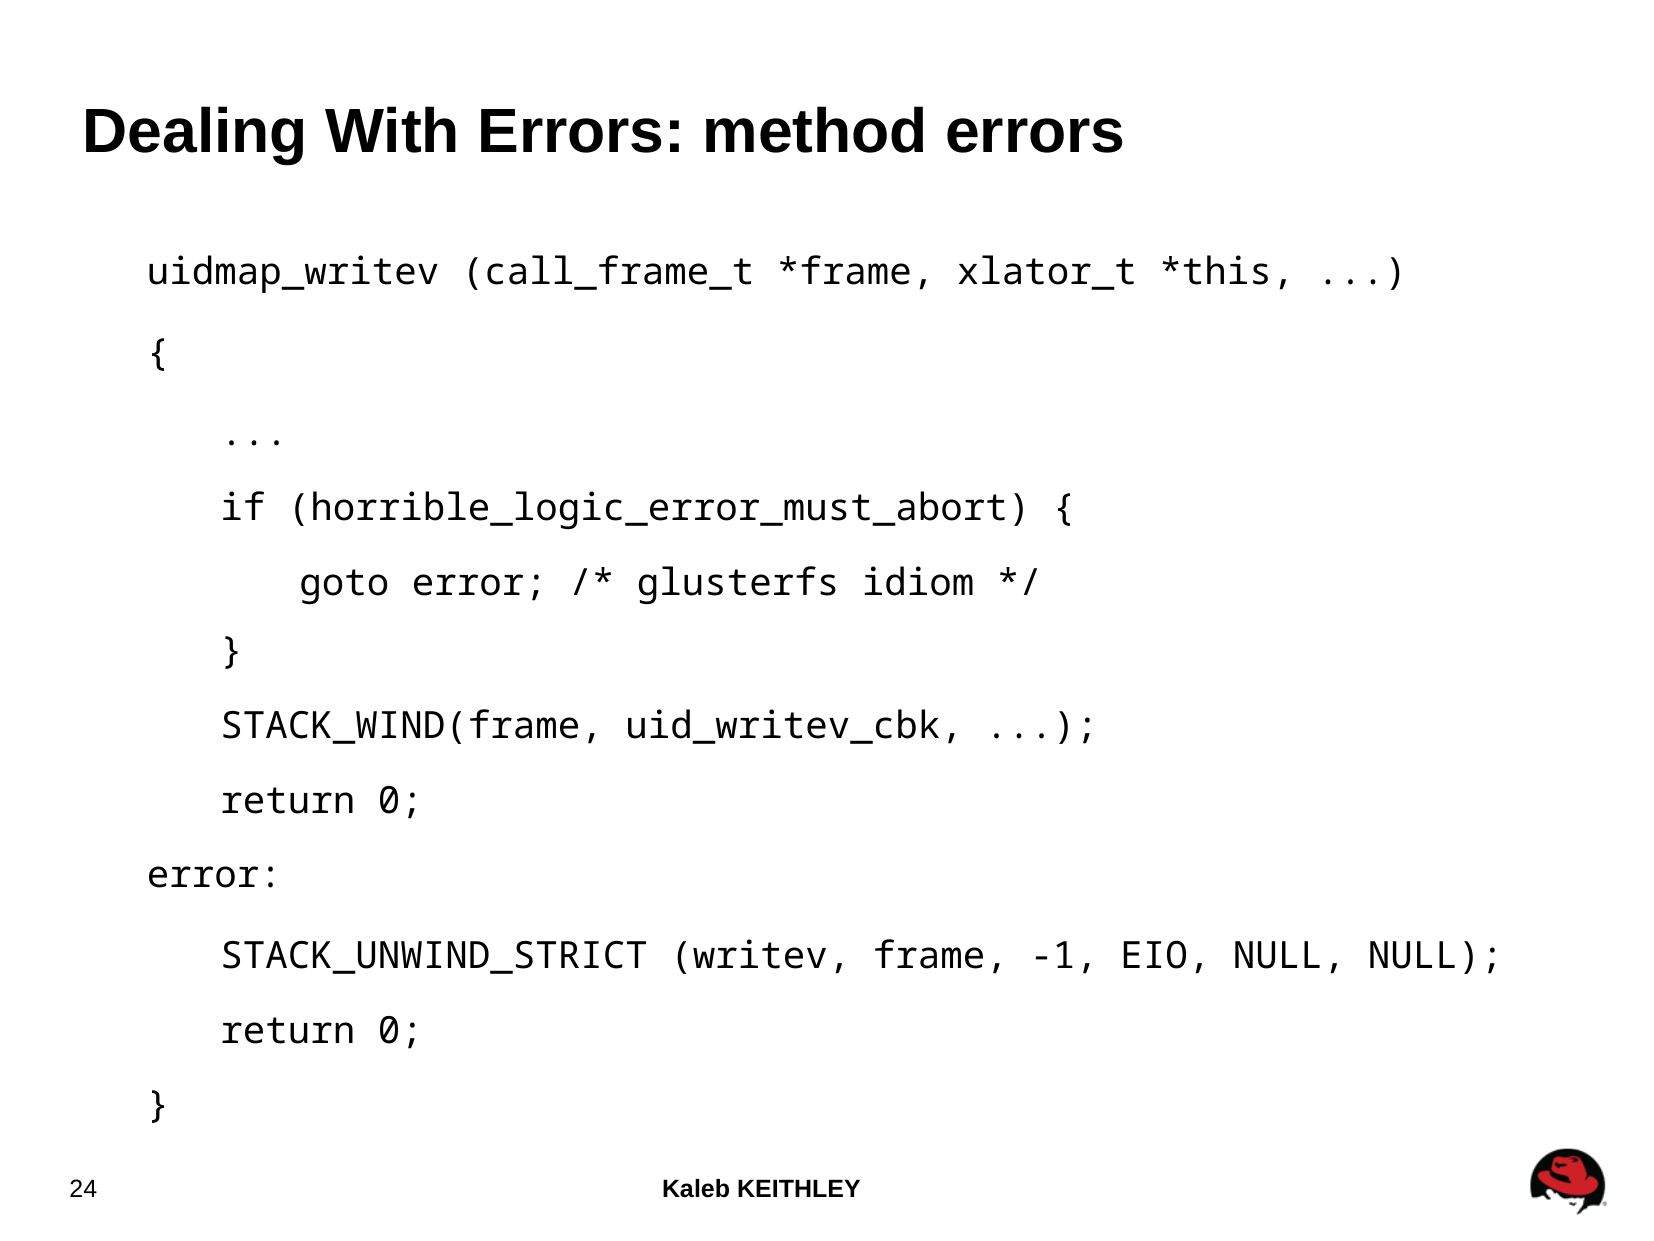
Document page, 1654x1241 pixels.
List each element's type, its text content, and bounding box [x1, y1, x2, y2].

title Dealing With Errors: method errors [82, 37, 1571, 226]
picture [1529, 1146, 1613, 1224]
list uidmap_writev (call_frame_t *frame, xlator_t *this, ...) { ... if (horrible_logic_error_must_abort) { goto error; /* glusterfs idiom */ } STACK_WIND(frame, uid_writev_cbk, ...); return 0; error: STACK_UNWIND_STRICT (writev, frame, -1, EIO, NULL, NULL); return 0; } [86, 244, 1576, 1134]
